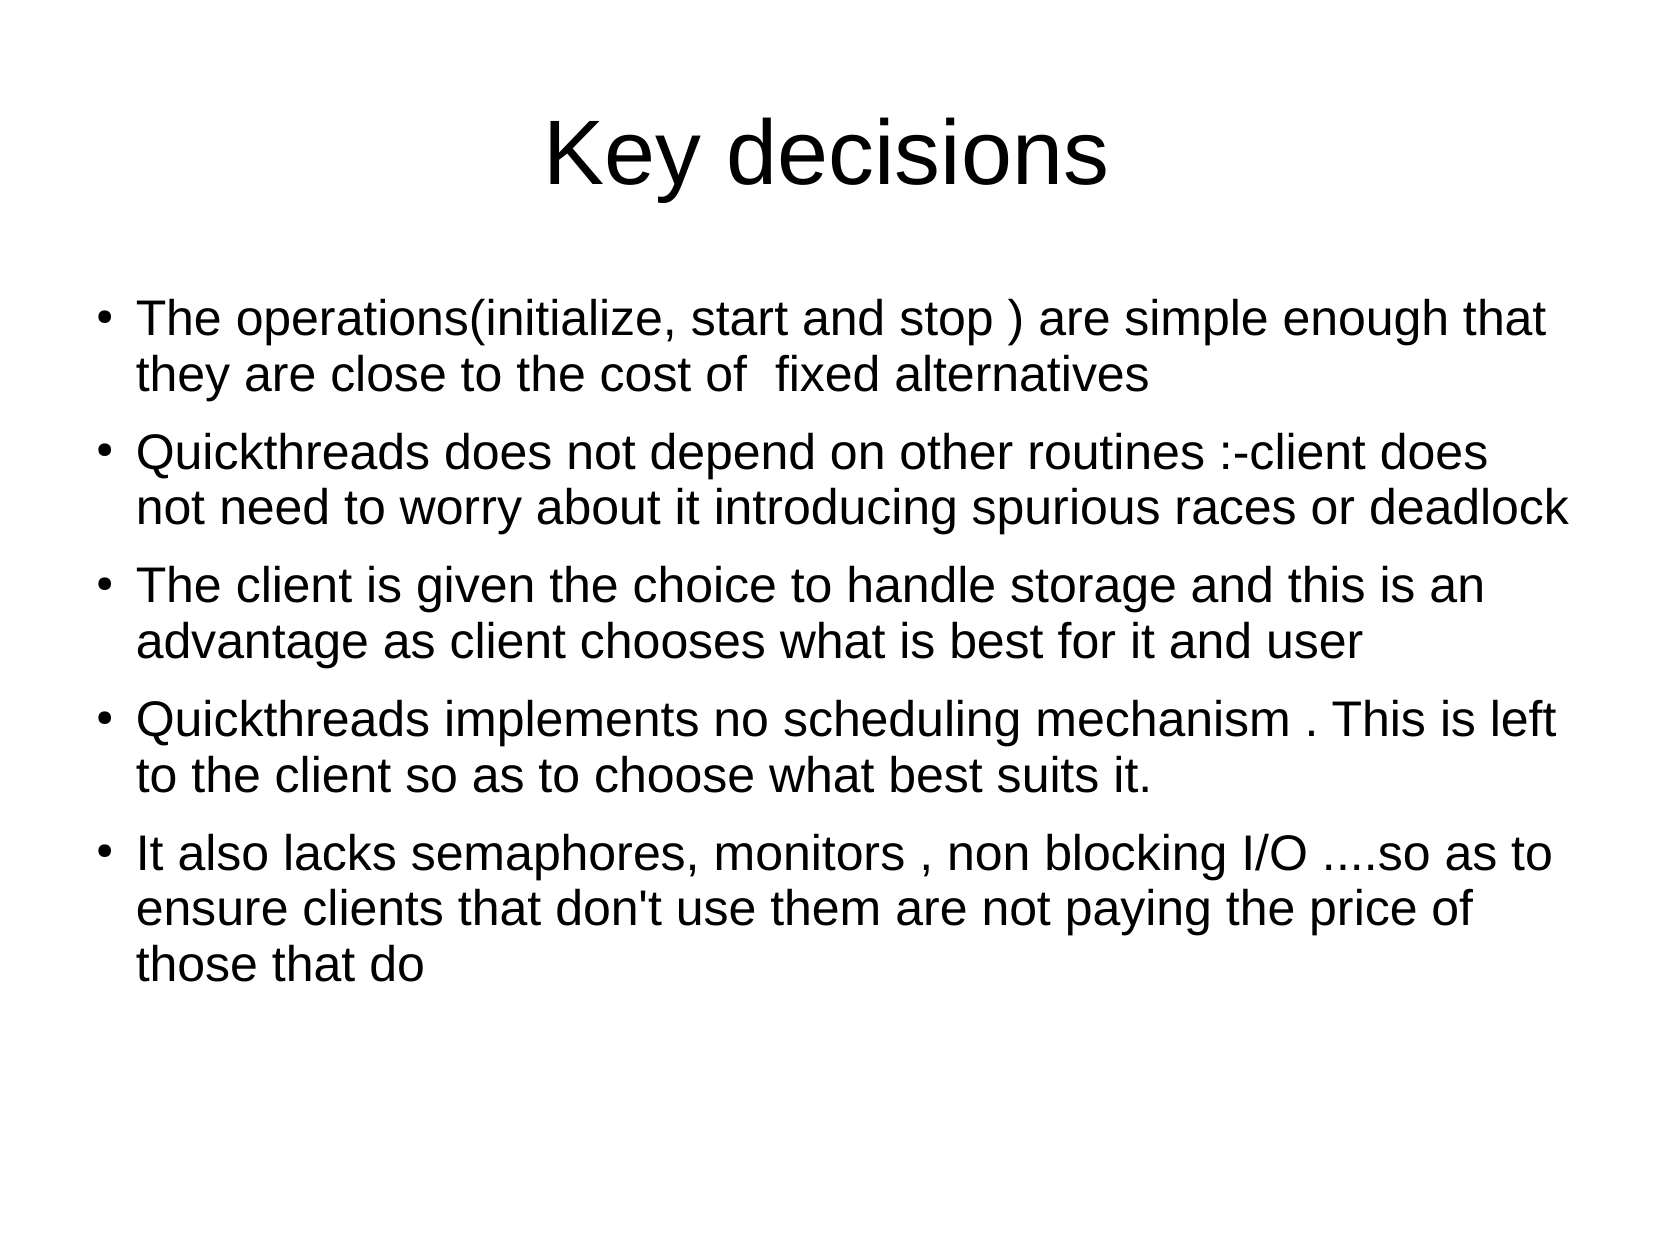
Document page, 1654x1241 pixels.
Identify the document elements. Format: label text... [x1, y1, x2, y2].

list The operations(initialize, start and stop ) are simple enough that they are close to the cost of fixed alternatives Quickthreads does not depend on other routines :-client does not need to worry about it introducing spurious races or deadlock The client is given the choice to handle storage and this is an advantage as client chooses what is best for it and user Quickthreads implements no scheduling mechanism . This is left to the client so as to choose what best suits it. It also lacks semaphores, monitors , non blocking I/O ....so as to ensure clients that don't use them are not paying the price of those that do [82, 290, 1571, 1010]
title Key decisions [82, 49, 1571, 257]
